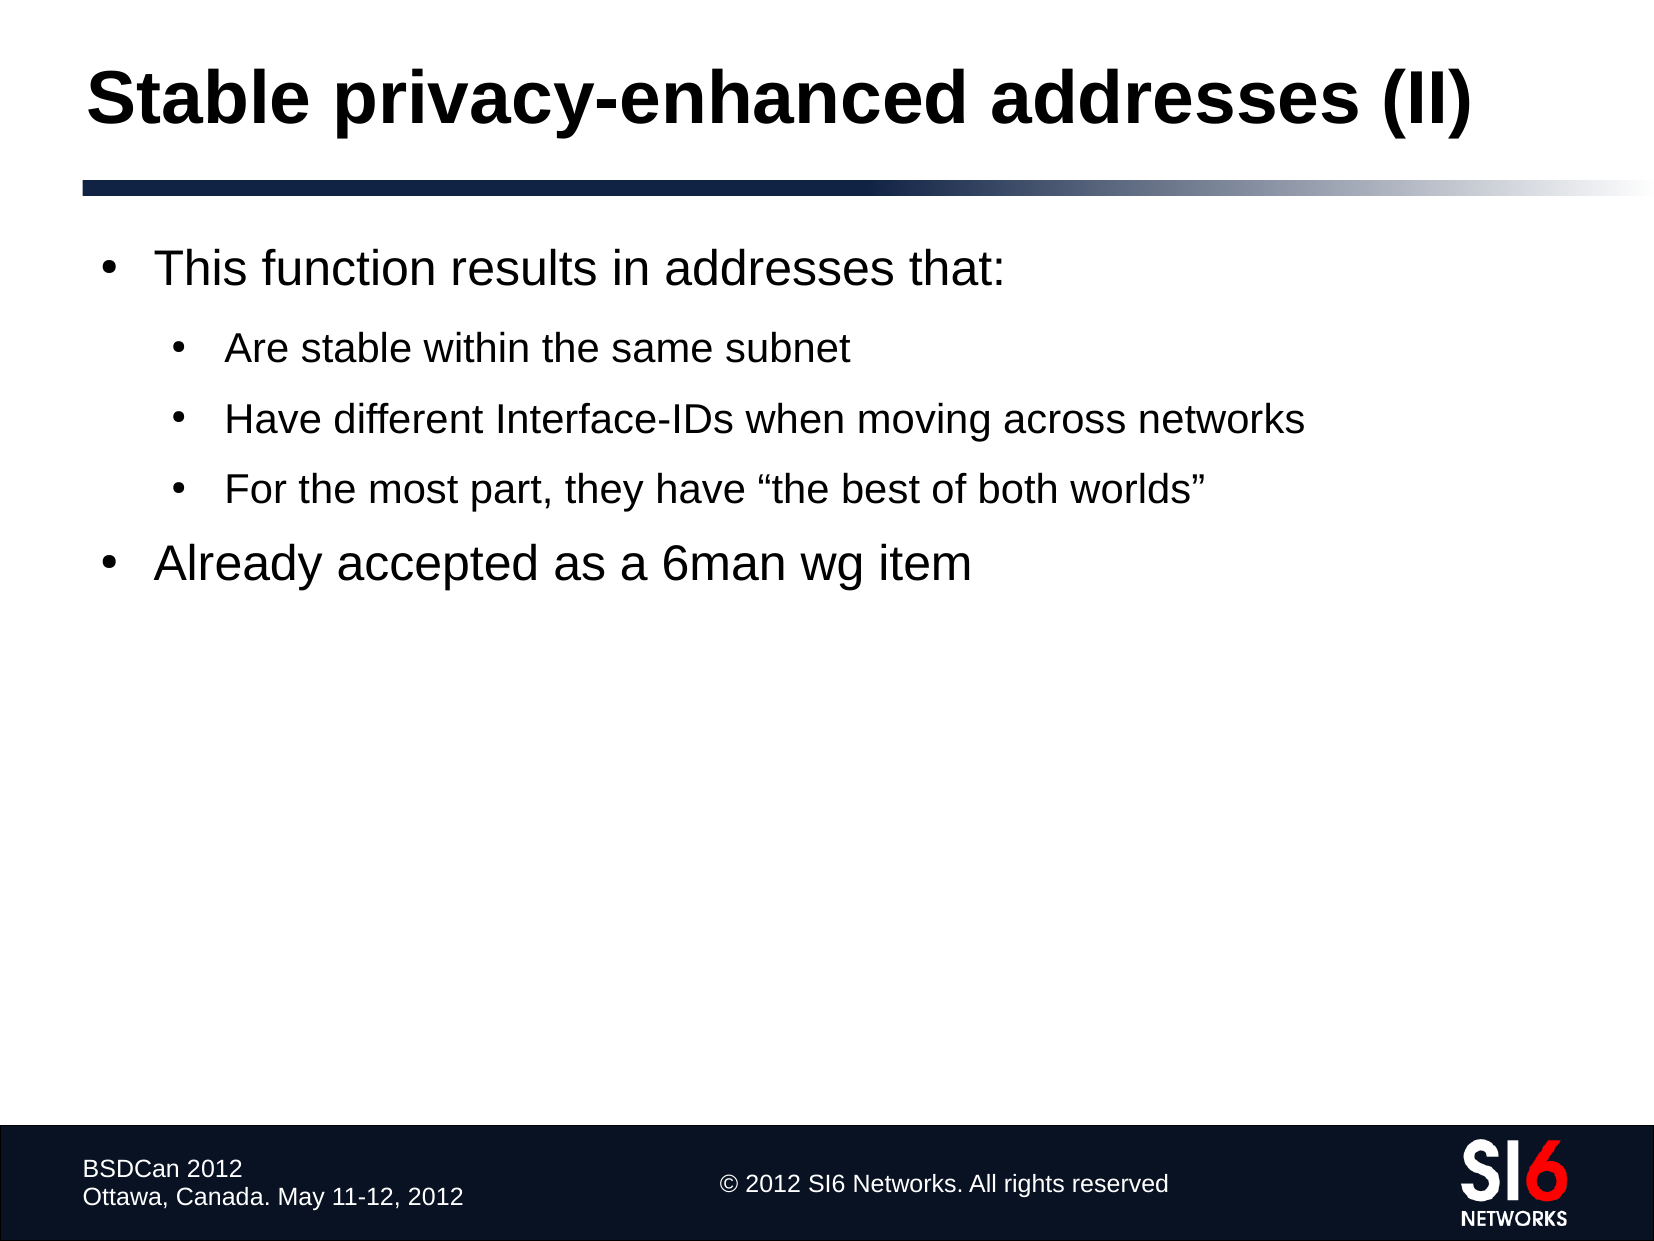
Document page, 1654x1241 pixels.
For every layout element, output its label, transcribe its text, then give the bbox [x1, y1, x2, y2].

title Stable privacy-enhanced addresses (II) [86, 30, 1576, 166]
picture [1461, 1139, 1567, 1226]
list This function results in addresses that: Are stable within the same subnet Have different Interface-IDs when moving across networks For the most part, they have “the best of both worlds” Already accepted as a 6man wg item [82, 240, 1571, 1059]
